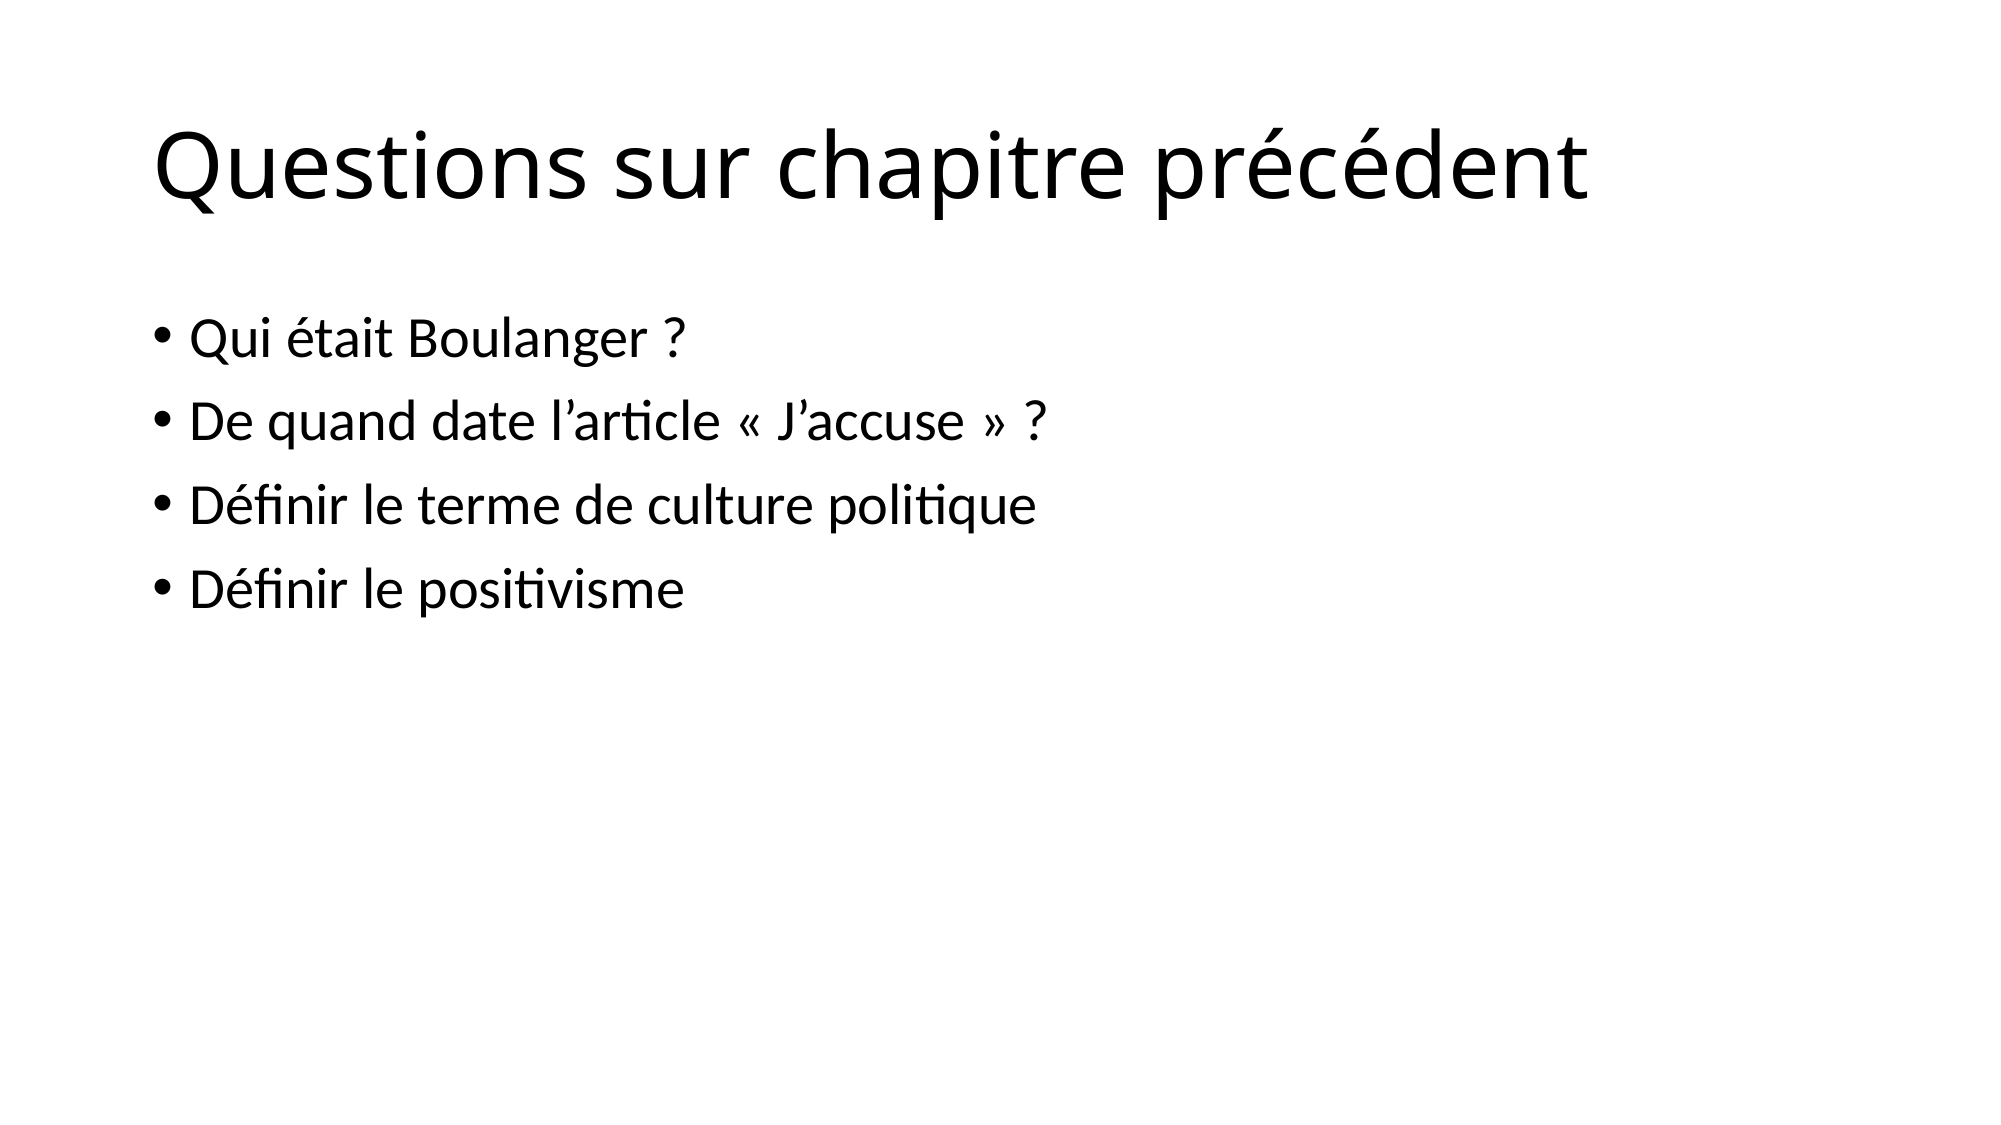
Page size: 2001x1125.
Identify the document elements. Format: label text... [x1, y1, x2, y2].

list Qui était Boulanger ? De quand date l’article « J’accuse » ? Définir le terme de culture politique Définir le positivisme [137, 299, 1863, 1014]
title Questions sur chapitre précédent [137, 59, 1863, 278]
